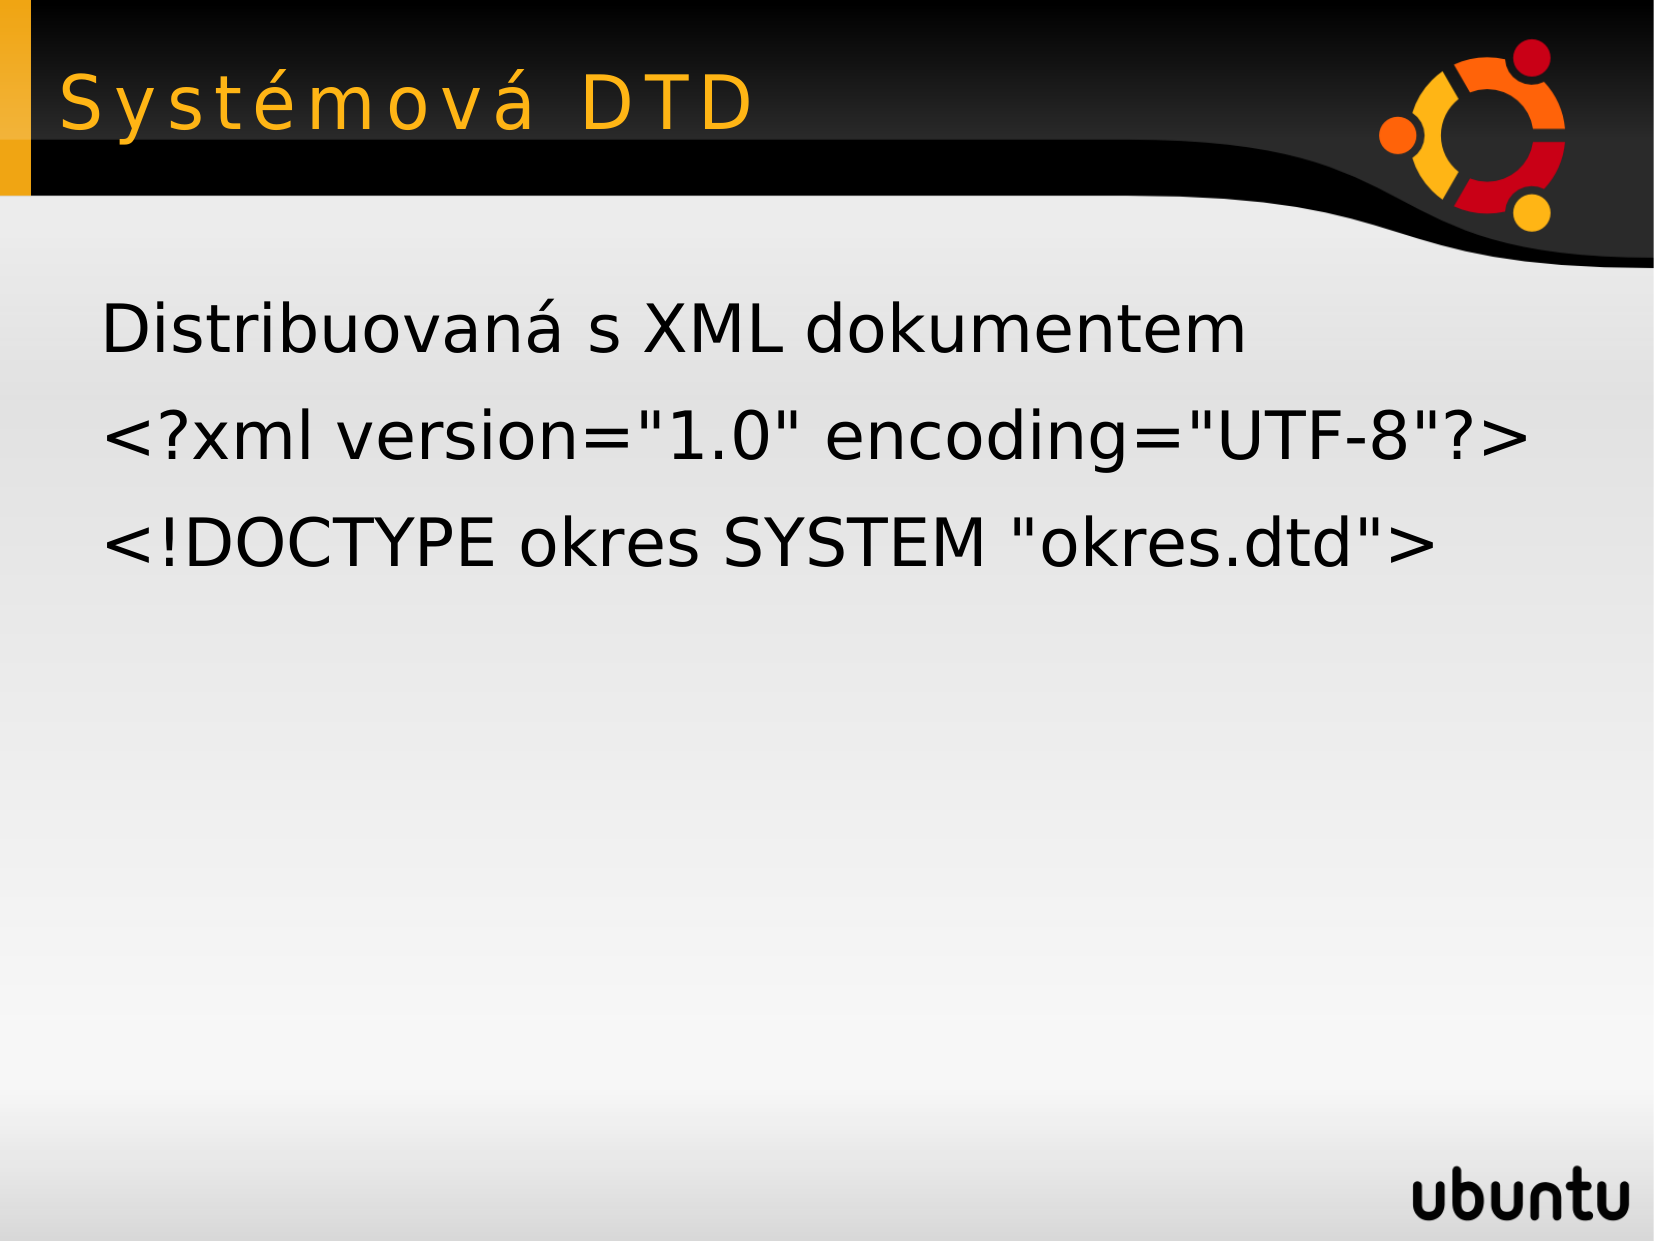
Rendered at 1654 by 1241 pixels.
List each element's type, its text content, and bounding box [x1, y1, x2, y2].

title Systémová DTD [59, 29, 1270, 178]
picture [0, 0, 1654, 1241]
list Distribuovaná s XML dokumentem <?xml version="1.0" encoding="UTF-8"?> <!DOCTYPE okres SYSTEM "okres.dtd"> [82, 290, 1571, 1109]
